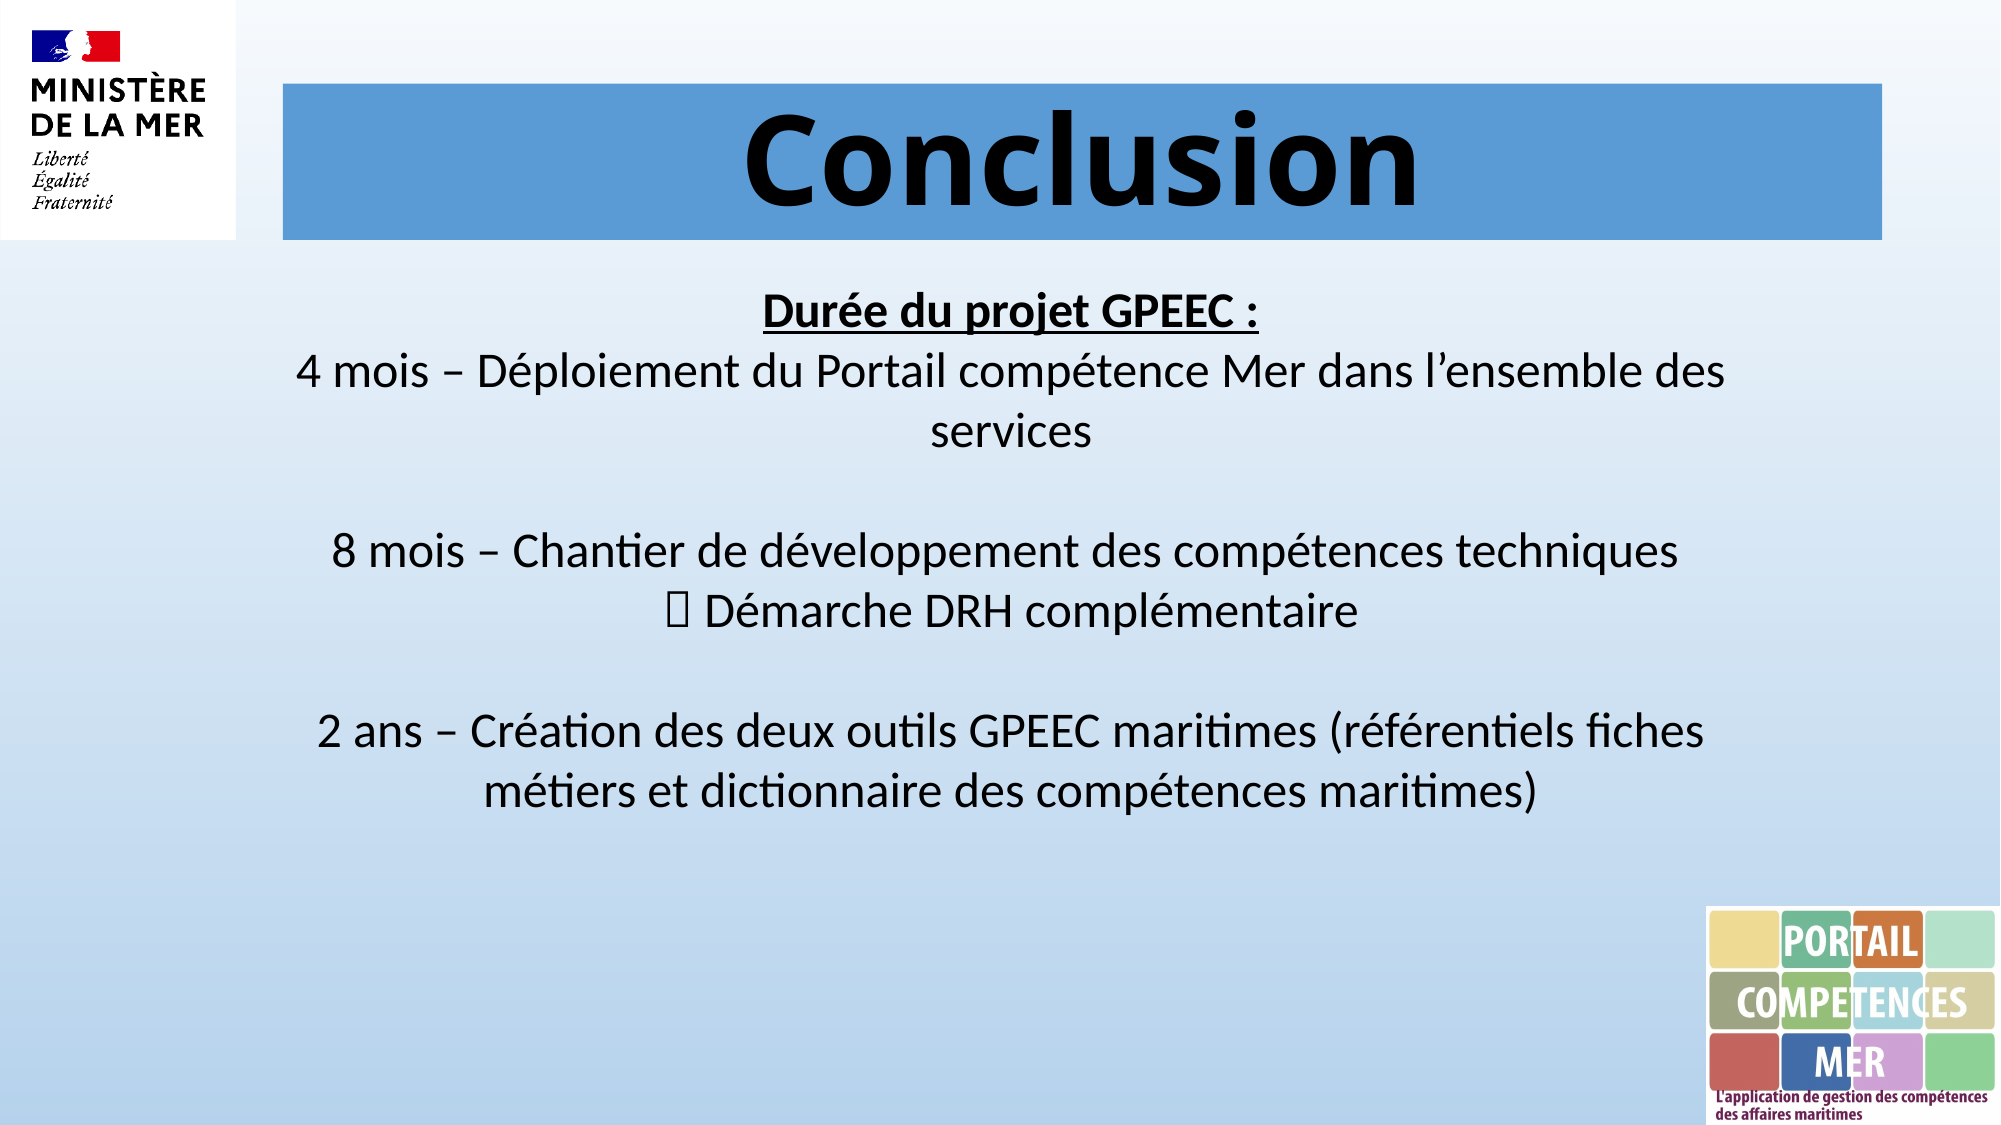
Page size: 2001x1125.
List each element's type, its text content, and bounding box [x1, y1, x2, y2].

title Conclusion [282, 83, 1883, 240]
picture [0, 0, 236, 240]
text_box Durée du projet GPEEC : 4 mois – Déploiement du Portail compétence Mer dans l’ensemble des services 8 mois – Chantier de développement des compétences techniques  Démarche DRH complémentaire 2 ans – Création des deux outils GPEEC maritimes (référentiels fiches métiers et dictionnaire des compétences maritimes) [235, 269, 1787, 825]
picture [1706, 906, 2000, 1125]
